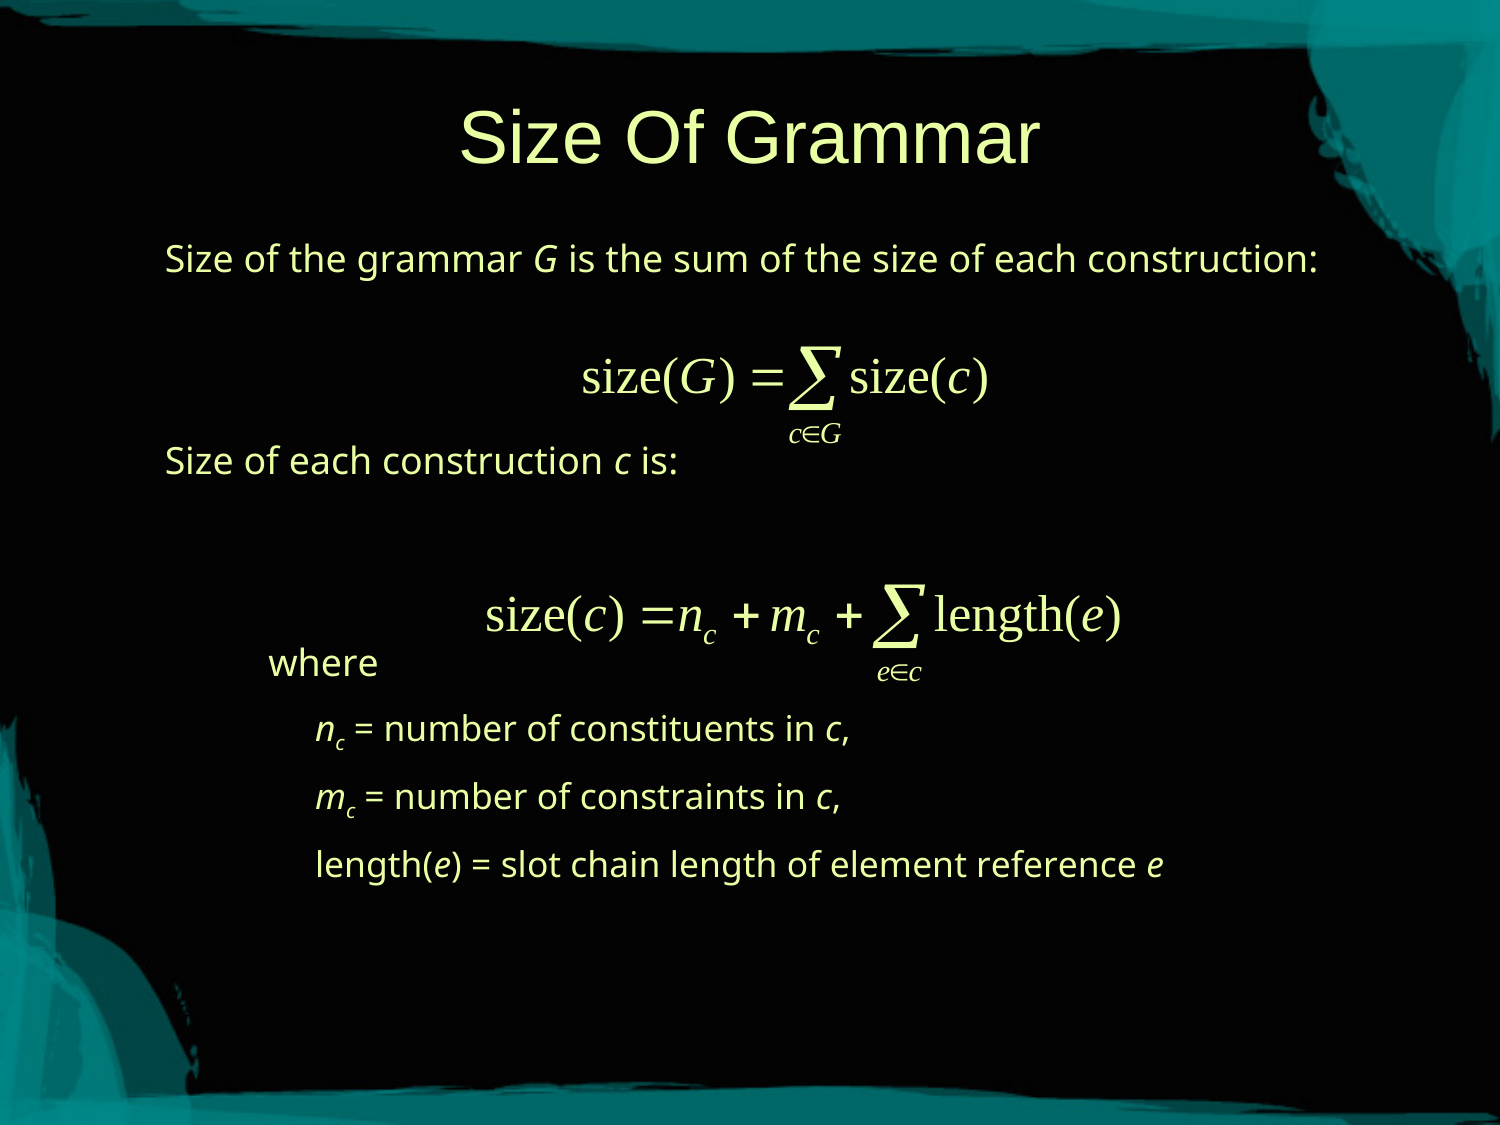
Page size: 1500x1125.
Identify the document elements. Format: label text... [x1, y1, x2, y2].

chart [575, 337, 1000, 455]
title Size Of Grammar [112, 49, 1388, 225]
chart [478, 575, 1130, 692]
picture [0, 0, 1500, 1125]
list Size of the grammar G is the sum of the size of each construction: Size of each construction c is: where nc = number of constituents in c, mc = number of constraints in c, length(e) = slot chain length of element reference e [150, 224, 1438, 1038]
